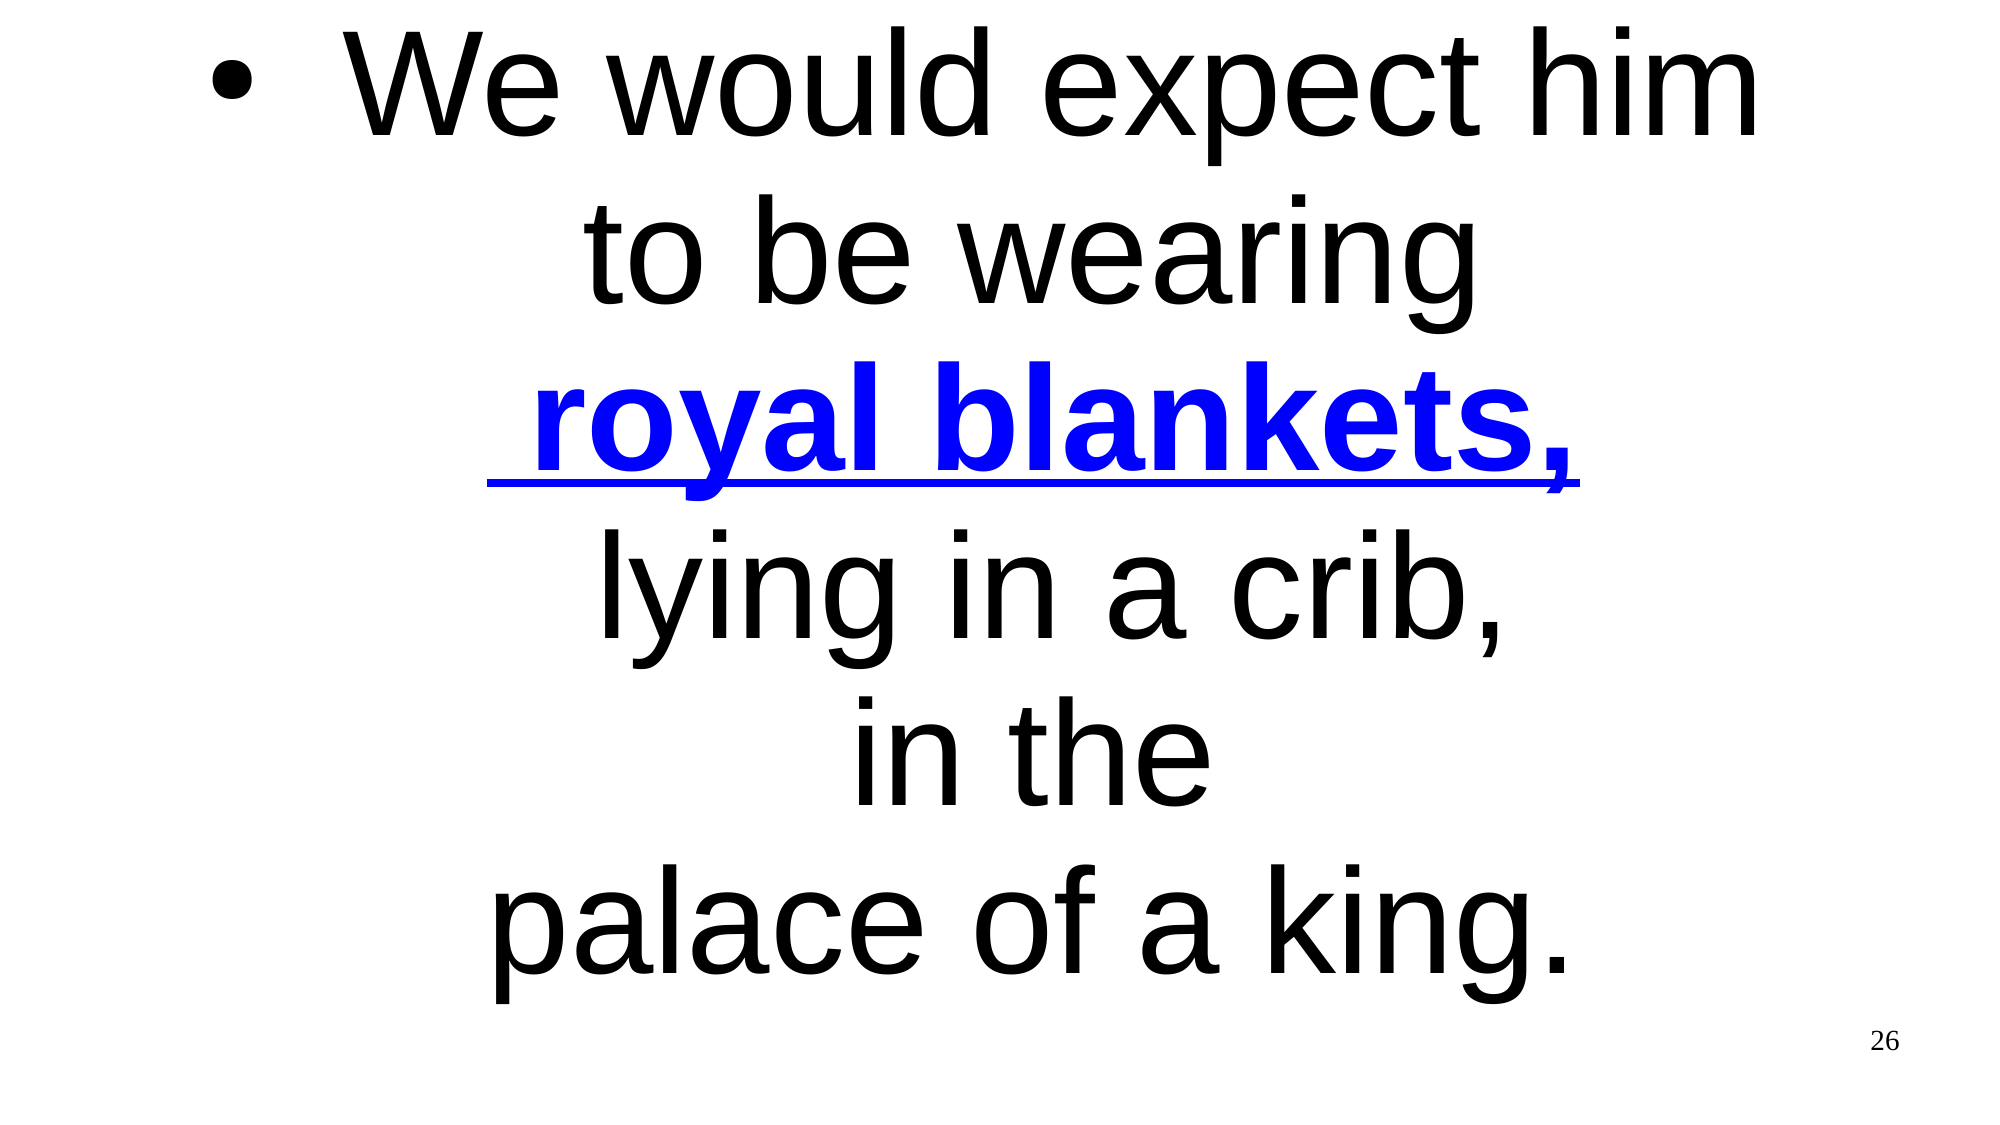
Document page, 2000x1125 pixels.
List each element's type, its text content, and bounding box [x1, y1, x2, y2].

list We would expect him to be wearing royal blankets, lying in a crib, in the palace of a king. [0, 0, 1996, 1123]
